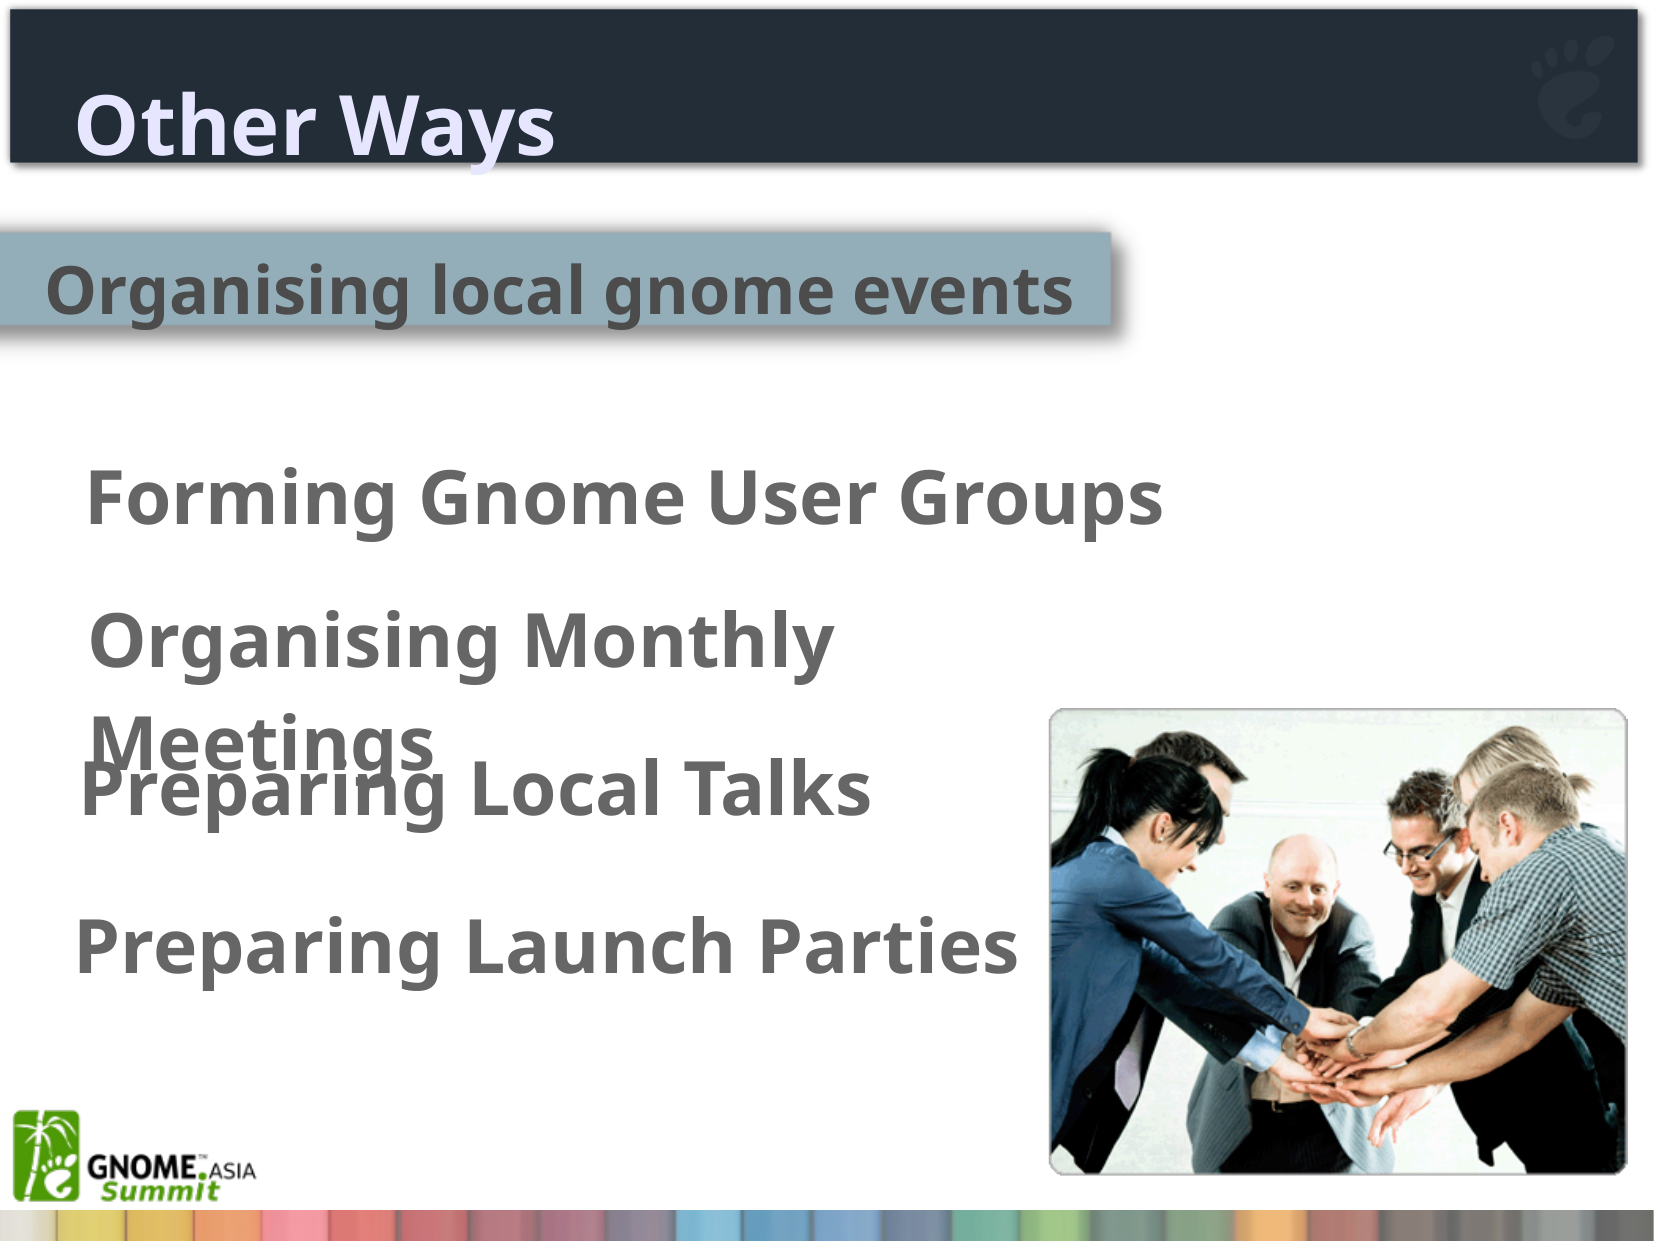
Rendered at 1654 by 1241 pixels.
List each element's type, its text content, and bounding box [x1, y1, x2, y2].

picture [0, 0, 1654, 179]
picture [0, 1101, 1654, 1241]
text_box Forming Gnome User Groups [69, 436, 1329, 536]
picture [1033, 708, 1628, 1192]
text_box Organising local gnome events [29, 236, 1241, 336]
text_box Organising Monthly Meetings [72, 579, 1211, 680]
text_box Other Ways [59, 59, 552, 168]
text_box Preparing Local Talks [63, 727, 1033, 827]
picture [0, 206, 1152, 370]
text_box Preparing Launch Parties [59, 885, 1033, 1004]
